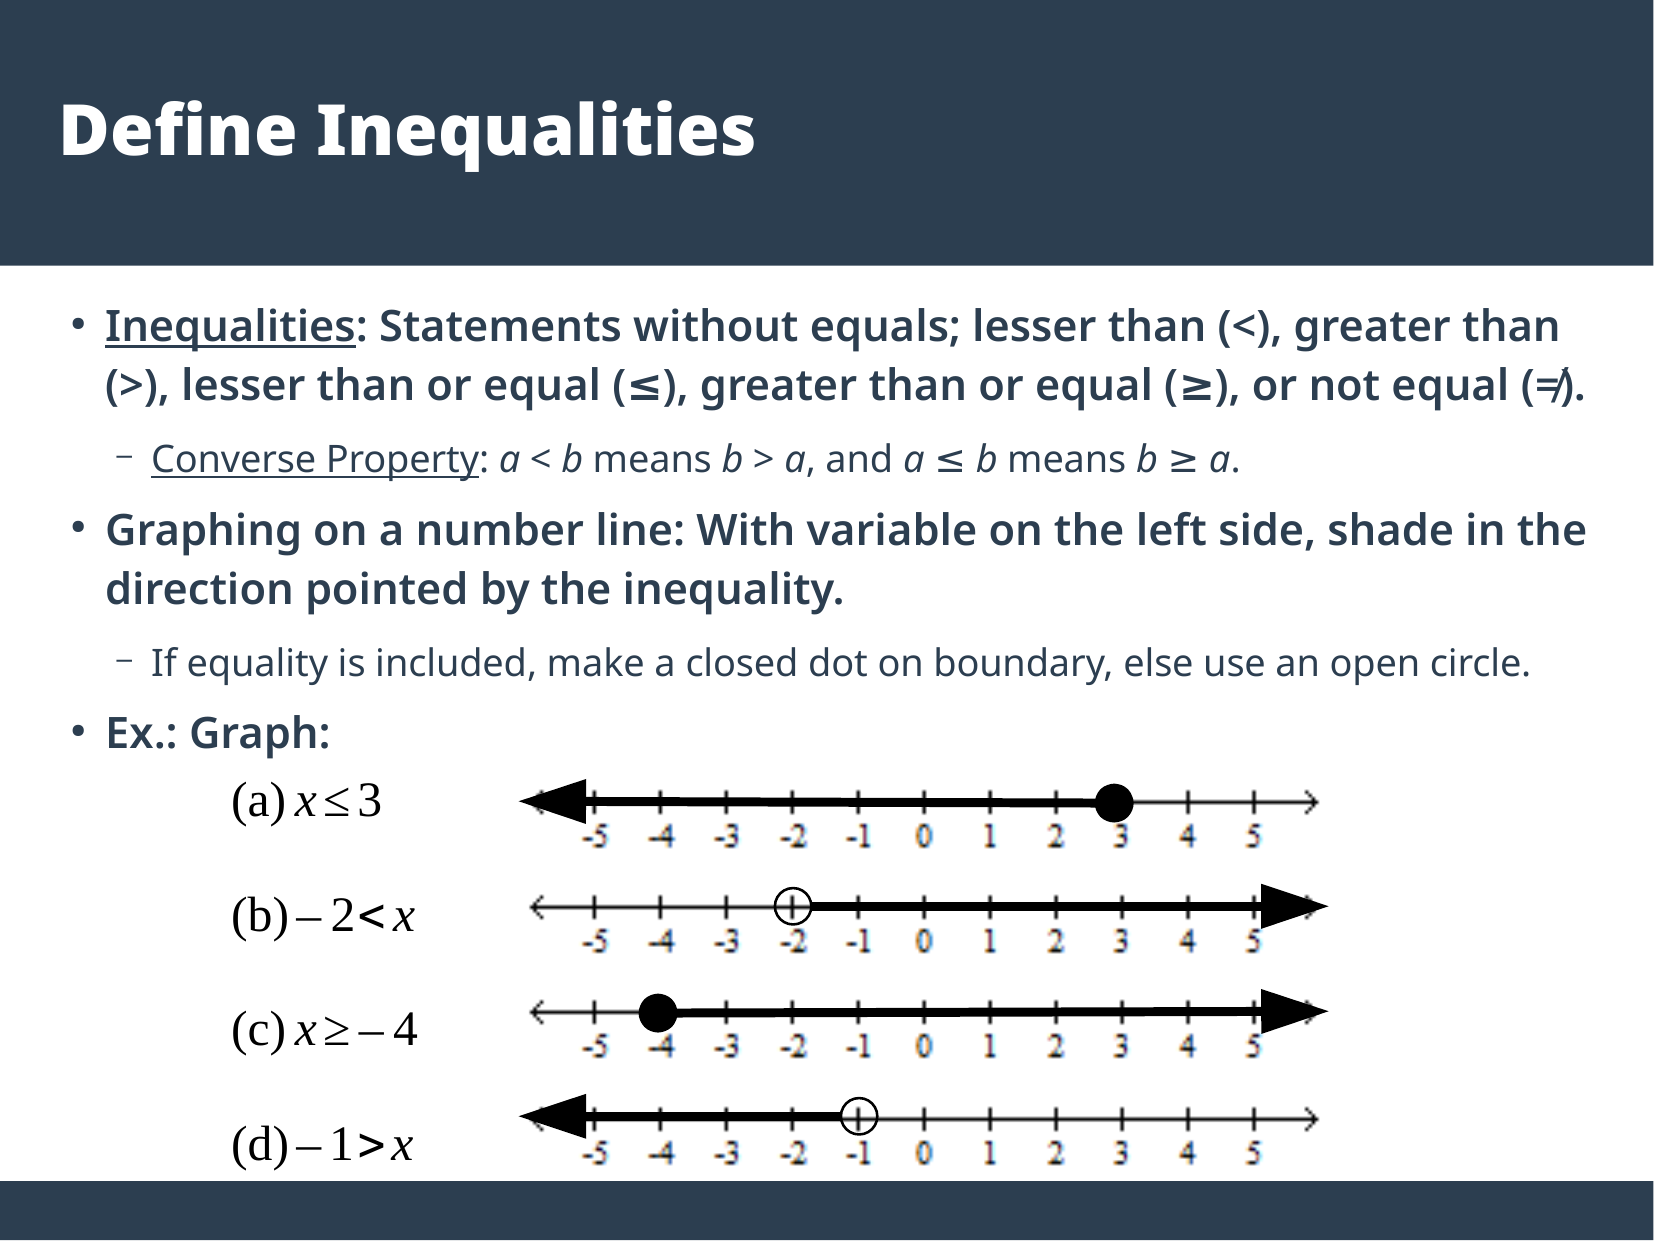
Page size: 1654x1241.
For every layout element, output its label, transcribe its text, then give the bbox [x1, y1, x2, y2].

chart [224, 773, 426, 1172]
picture [843, 1100, 875, 1133]
picture [518, 775, 1336, 862]
picture [518, 880, 1336, 967]
list Inequalities: Statements without equals; lesser than (<), greater than (>), lesser than or equal (≤), greater than or equal (≥), or not equal (≠). Converse Property: a < b means b > a, and a ≤ b means b ≥ a. Graphing on a number line: With variable on the left side, shade in the direction pointed by the inequality. If equality is included, make a closed dot on boundary, else use an open circle. Ex.: Graph: [59, 295, 1595, 776]
title Define Inequalities [59, 49, 1595, 207]
picture [518, 1092, 1336, 1179]
picture [518, 985, 1336, 1072]
